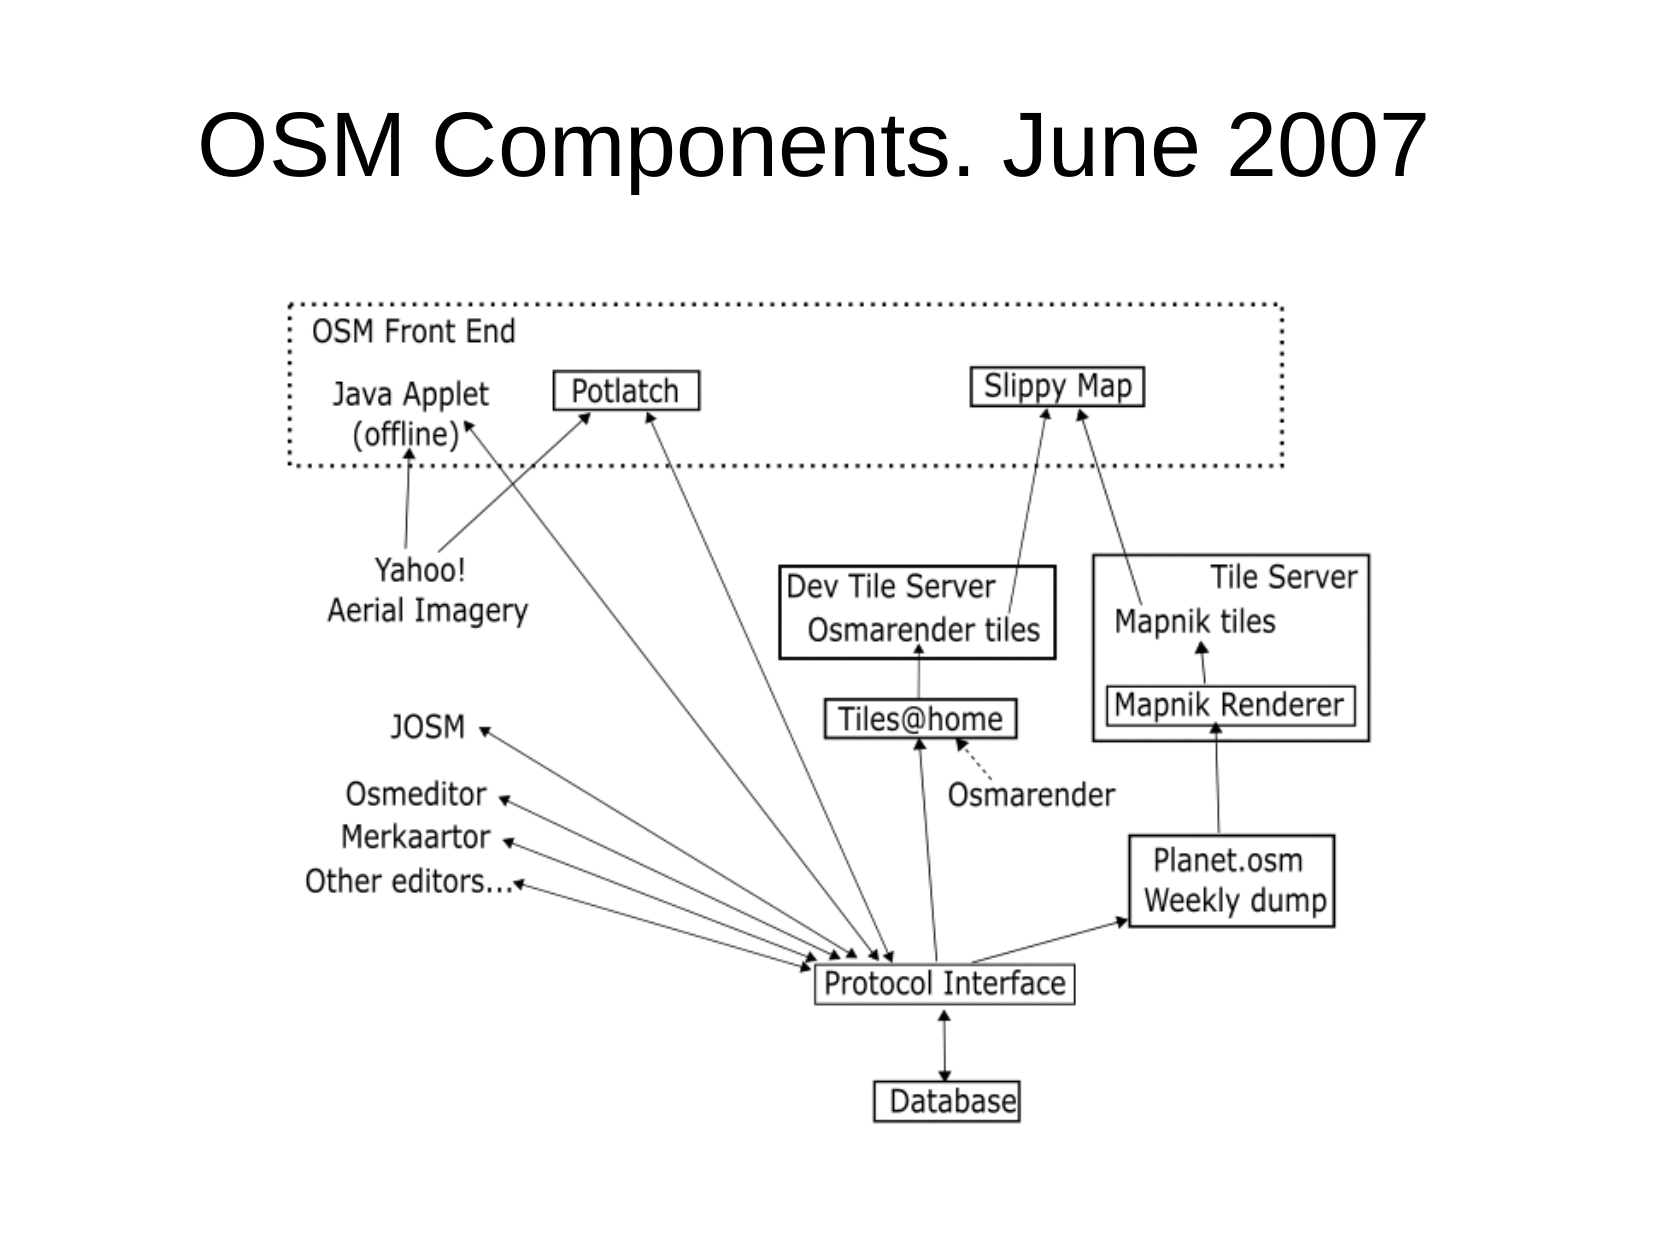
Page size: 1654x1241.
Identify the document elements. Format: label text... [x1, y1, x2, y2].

picture [283, 300, 1375, 1134]
title OSM Components. June 2007 [70, 40, 1560, 249]
